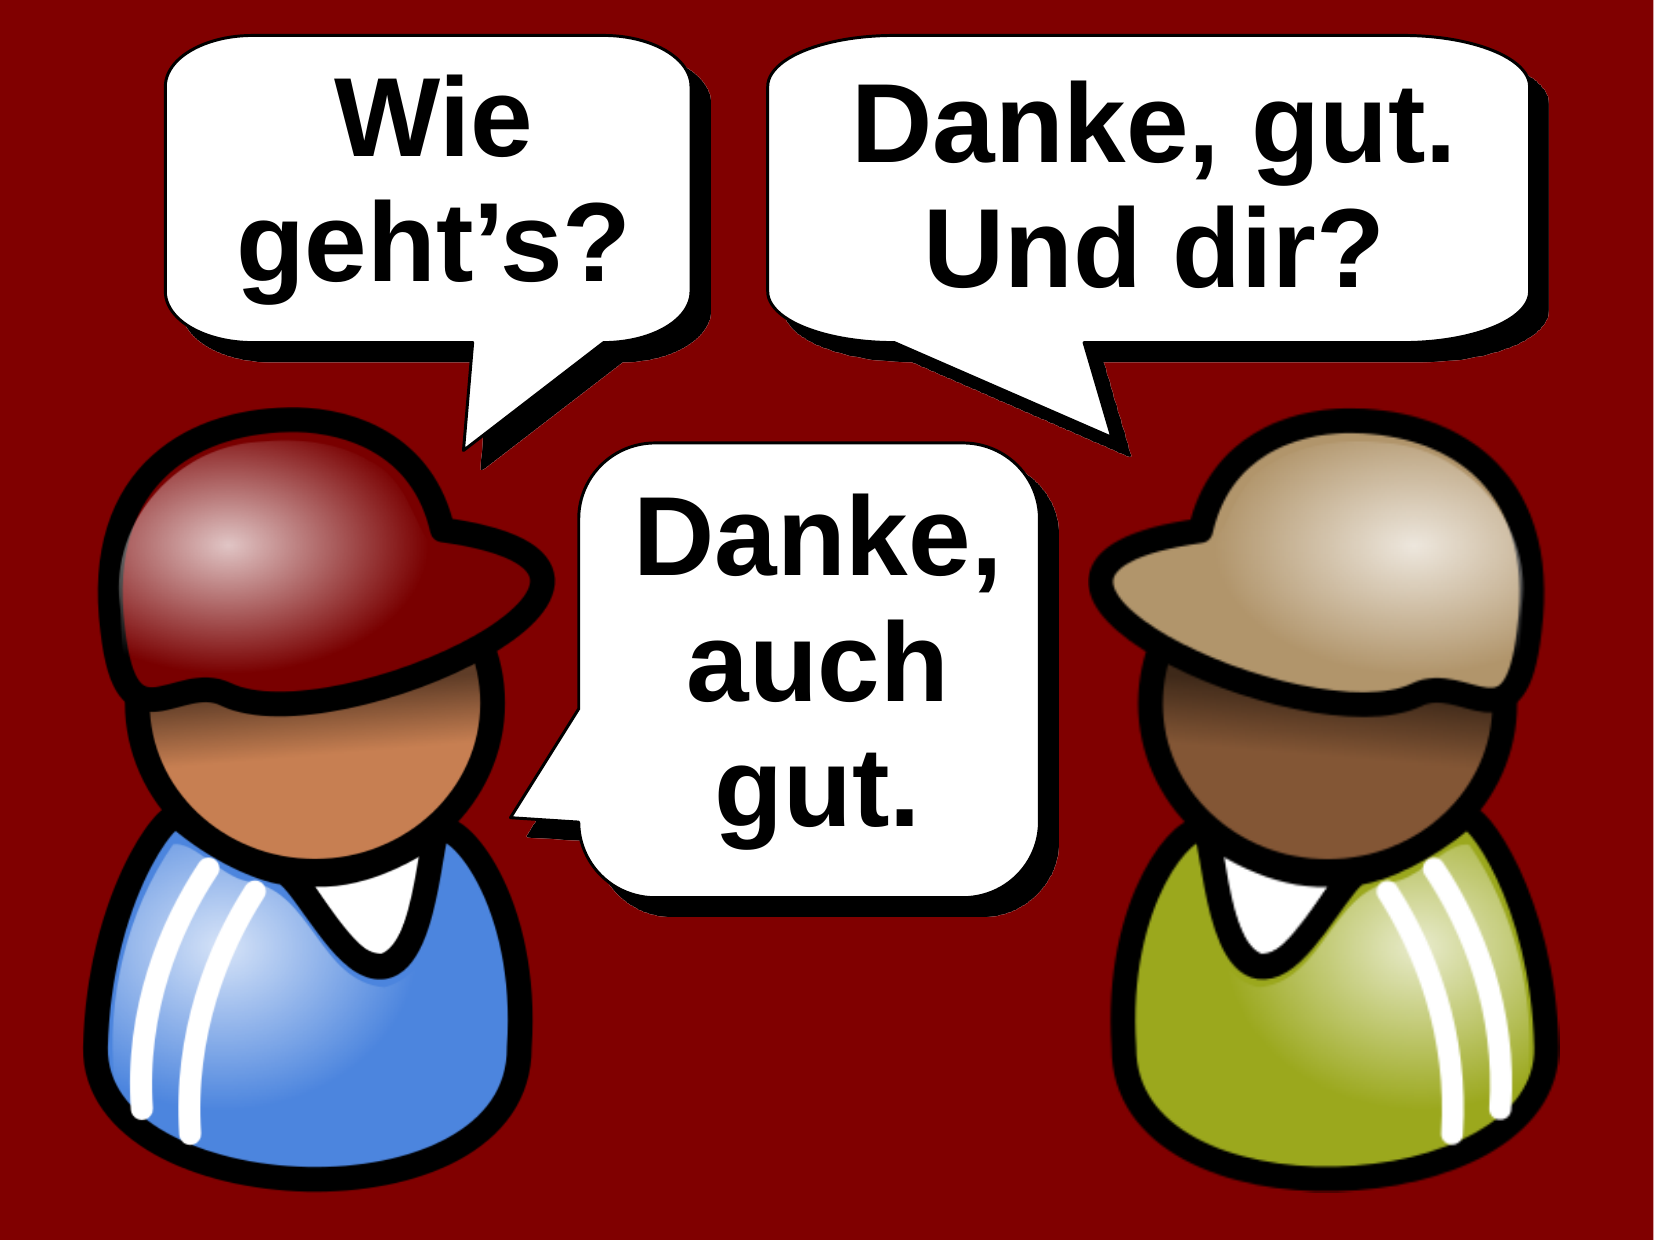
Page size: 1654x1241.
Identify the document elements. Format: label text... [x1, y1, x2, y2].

picture [1088, 407, 1560, 1193]
picture [82, 407, 556, 1193]
text_box [165, 68, 171, 310]
text_box [814, 331, 1484, 428]
text_box [463, 373, 565, 451]
text_box [197, 35, 659, 47]
text_box Danke, auch gut. [555, 466, 1081, 876]
text_box [601, 876, 1017, 898]
text_box [767, 65, 779, 313]
text_box [510, 746, 555, 821]
text_box Wie geht’s? [171, 47, 697, 373]
text_box [600, 442, 1018, 466]
text_box Danke, gut. Und dir? [779, 53, 1530, 331]
text_box [798, 35, 1499, 53]
